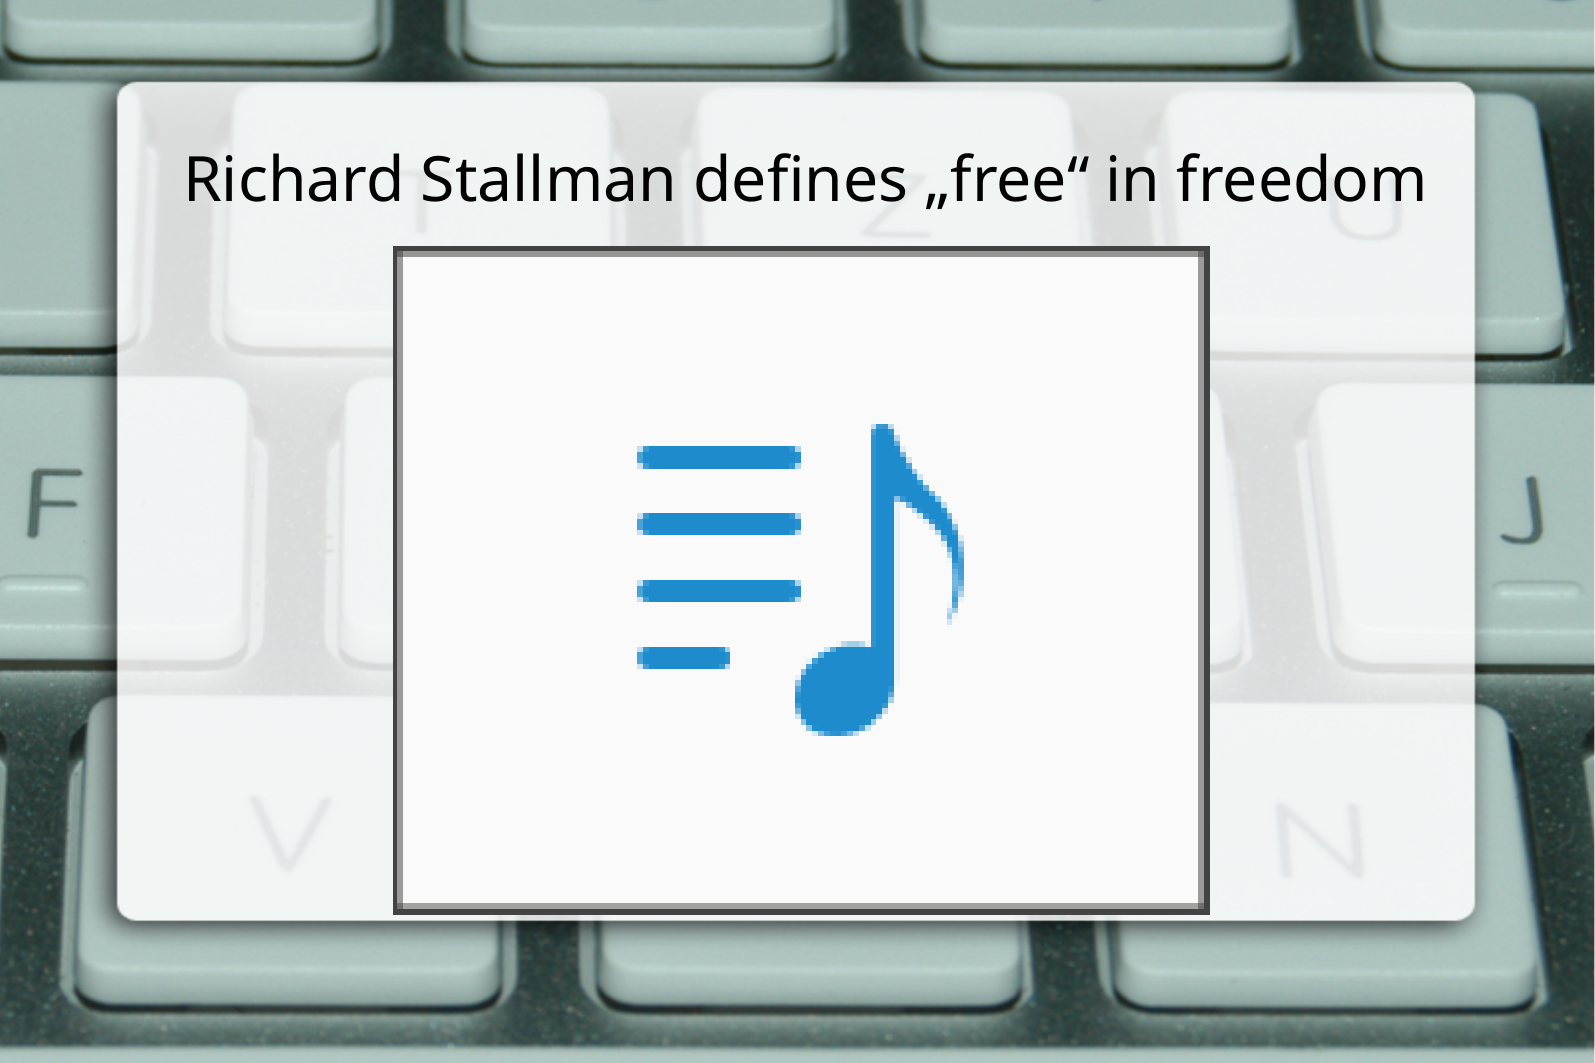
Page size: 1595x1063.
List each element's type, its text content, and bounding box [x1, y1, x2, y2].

picture [0, 0, 1595, 1063]
text_box [392, 245, 1211, 916]
title Richard Stallman defines „free“ in freedom [85, 103, 1527, 252]
